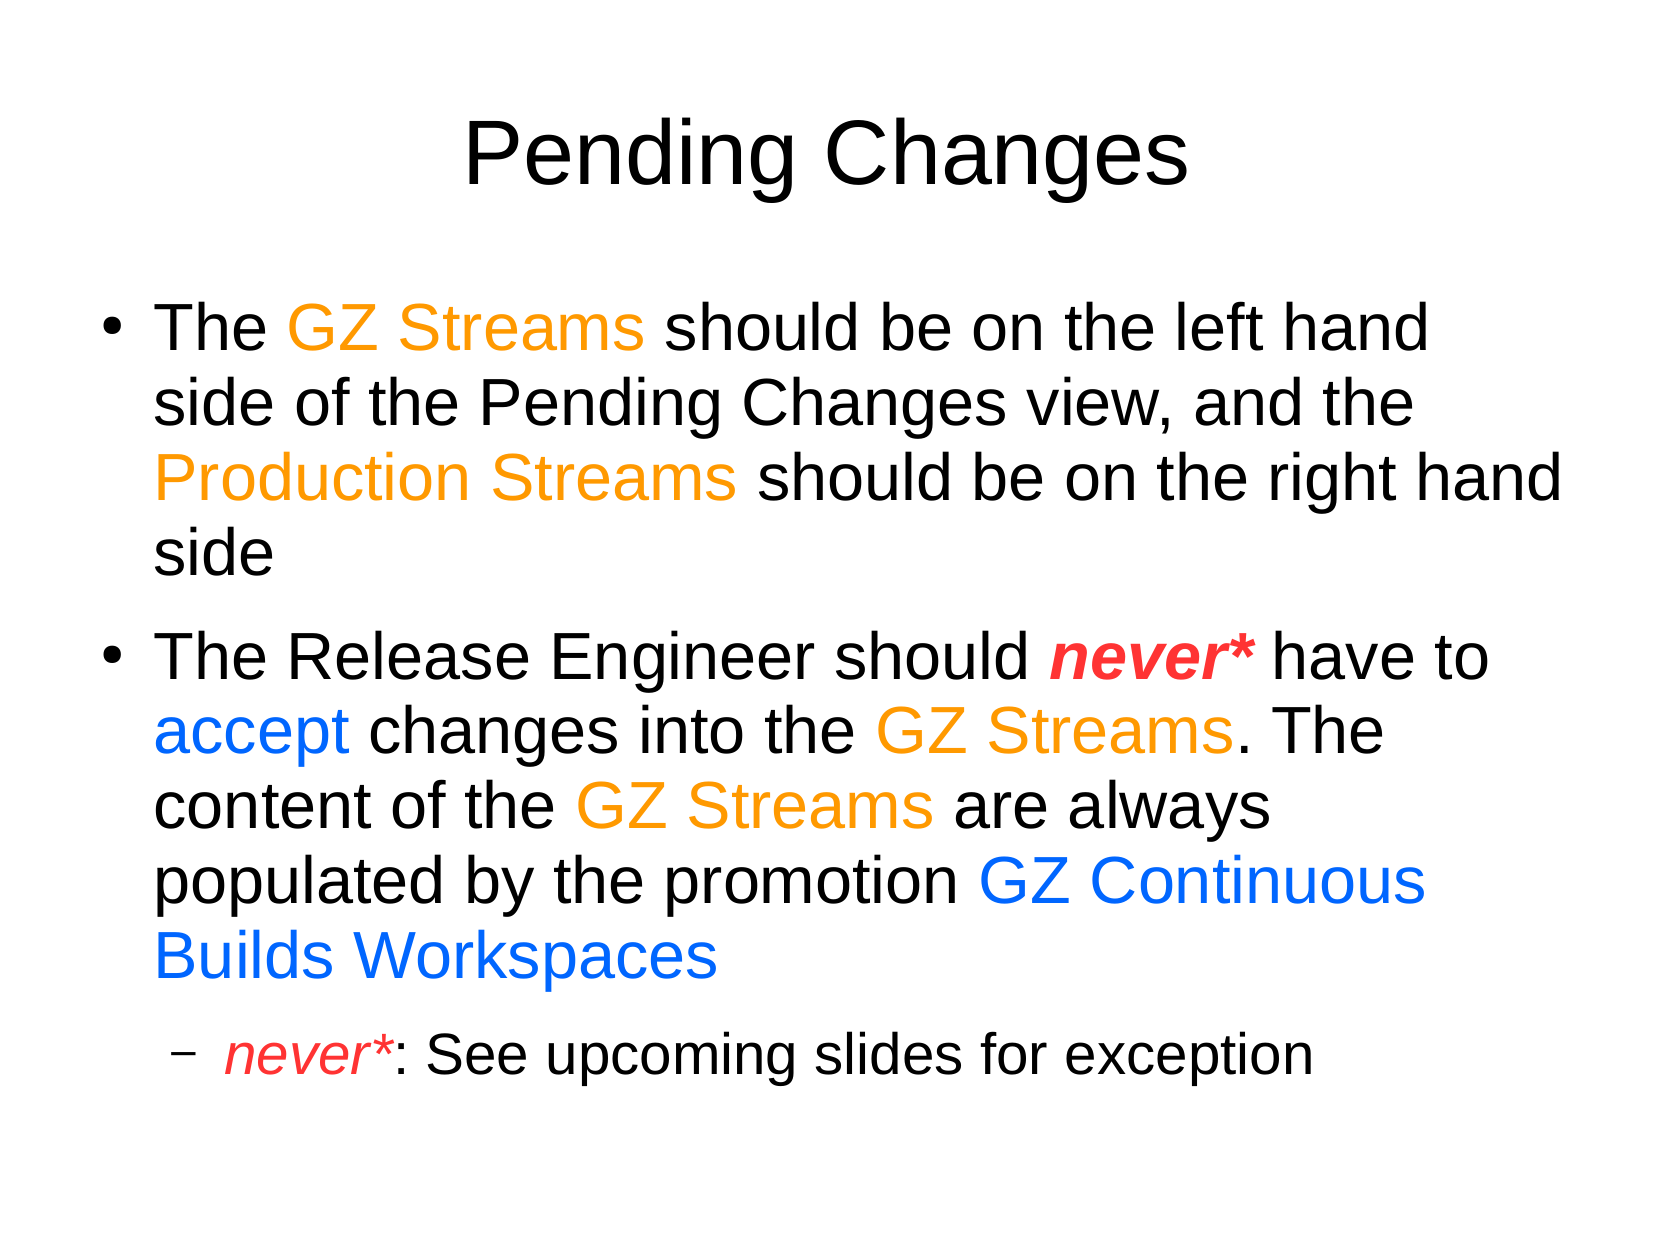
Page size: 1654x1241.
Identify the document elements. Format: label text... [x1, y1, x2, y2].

title Pending Changes [82, 56, 1571, 250]
list The GZ Streams should be on the left hand side of the Pending Changes view, and the Production Streams should be on the right hand side The Release Engineer should never* have to accept changes into the GZ Streams. The content of the GZ Streams are always populated by the promotion GZ Continuous Builds Workspaces never*: See upcoming slides for exception [82, 290, 1571, 1094]
